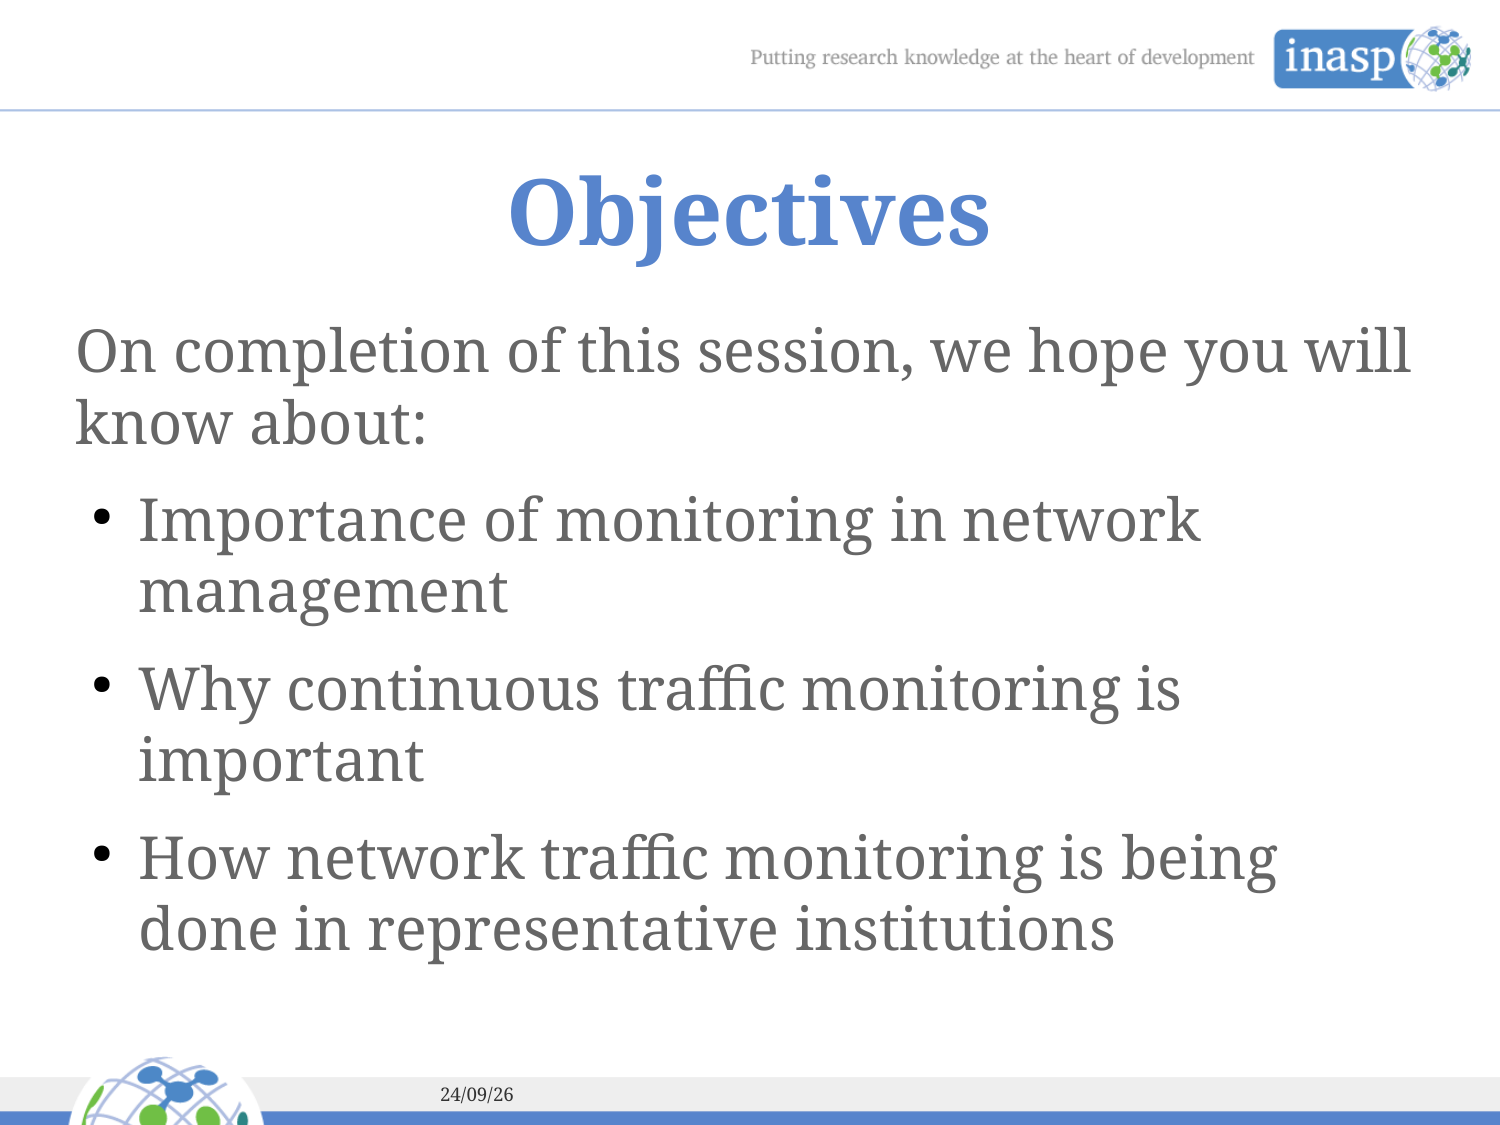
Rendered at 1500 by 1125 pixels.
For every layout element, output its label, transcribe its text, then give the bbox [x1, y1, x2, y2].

picture [0, 0, 1500, 1125]
list On completion of this session, we hope you will know about: Importance of monitoring in network management Why continuous traffic monitoring is important How network traffic monitoring is being done in representative institutions [75, 313, 1426, 967]
title Objectives [75, 129, 1426, 313]
